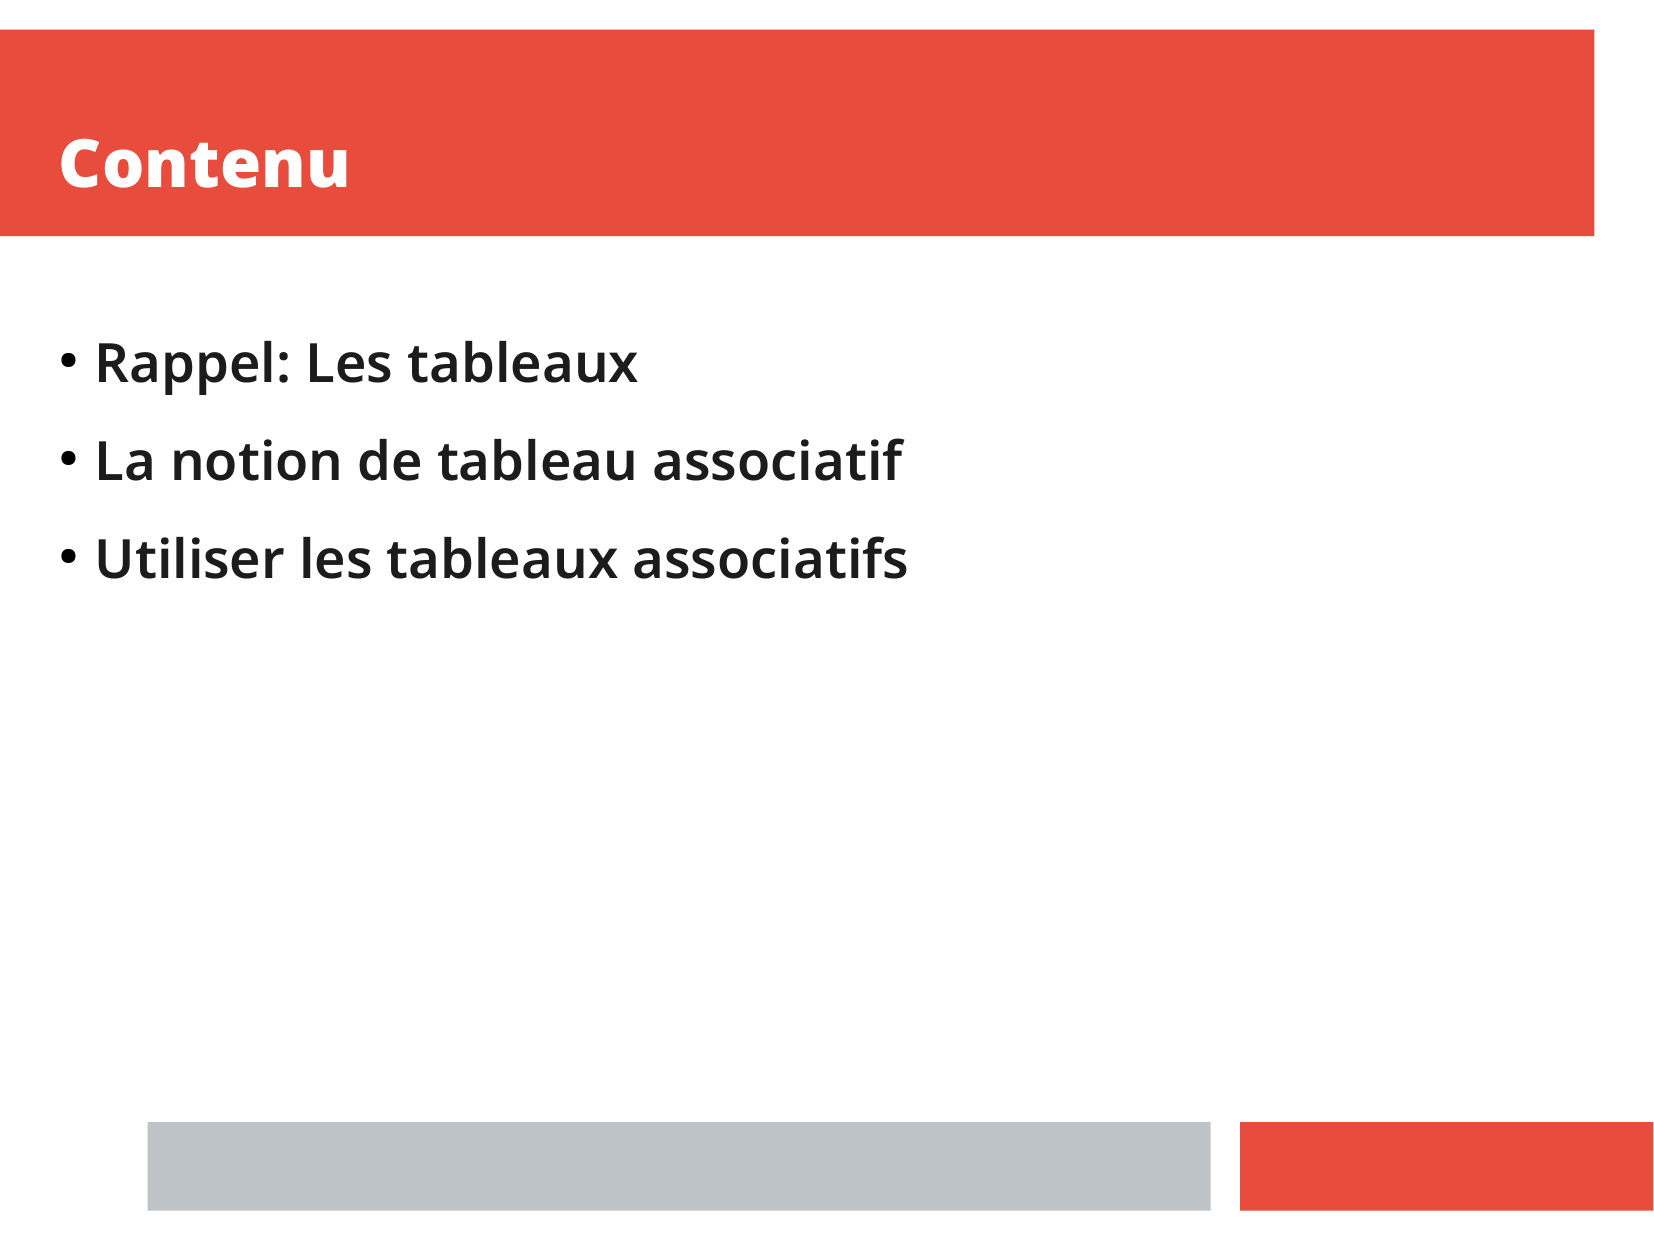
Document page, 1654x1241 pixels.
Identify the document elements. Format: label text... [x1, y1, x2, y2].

list Rappel: Les tableaux La notion de tableau associatif Utiliser les tableaux associatifs [59, 324, 1565, 1093]
title Contenu [59, 59, 1595, 207]
